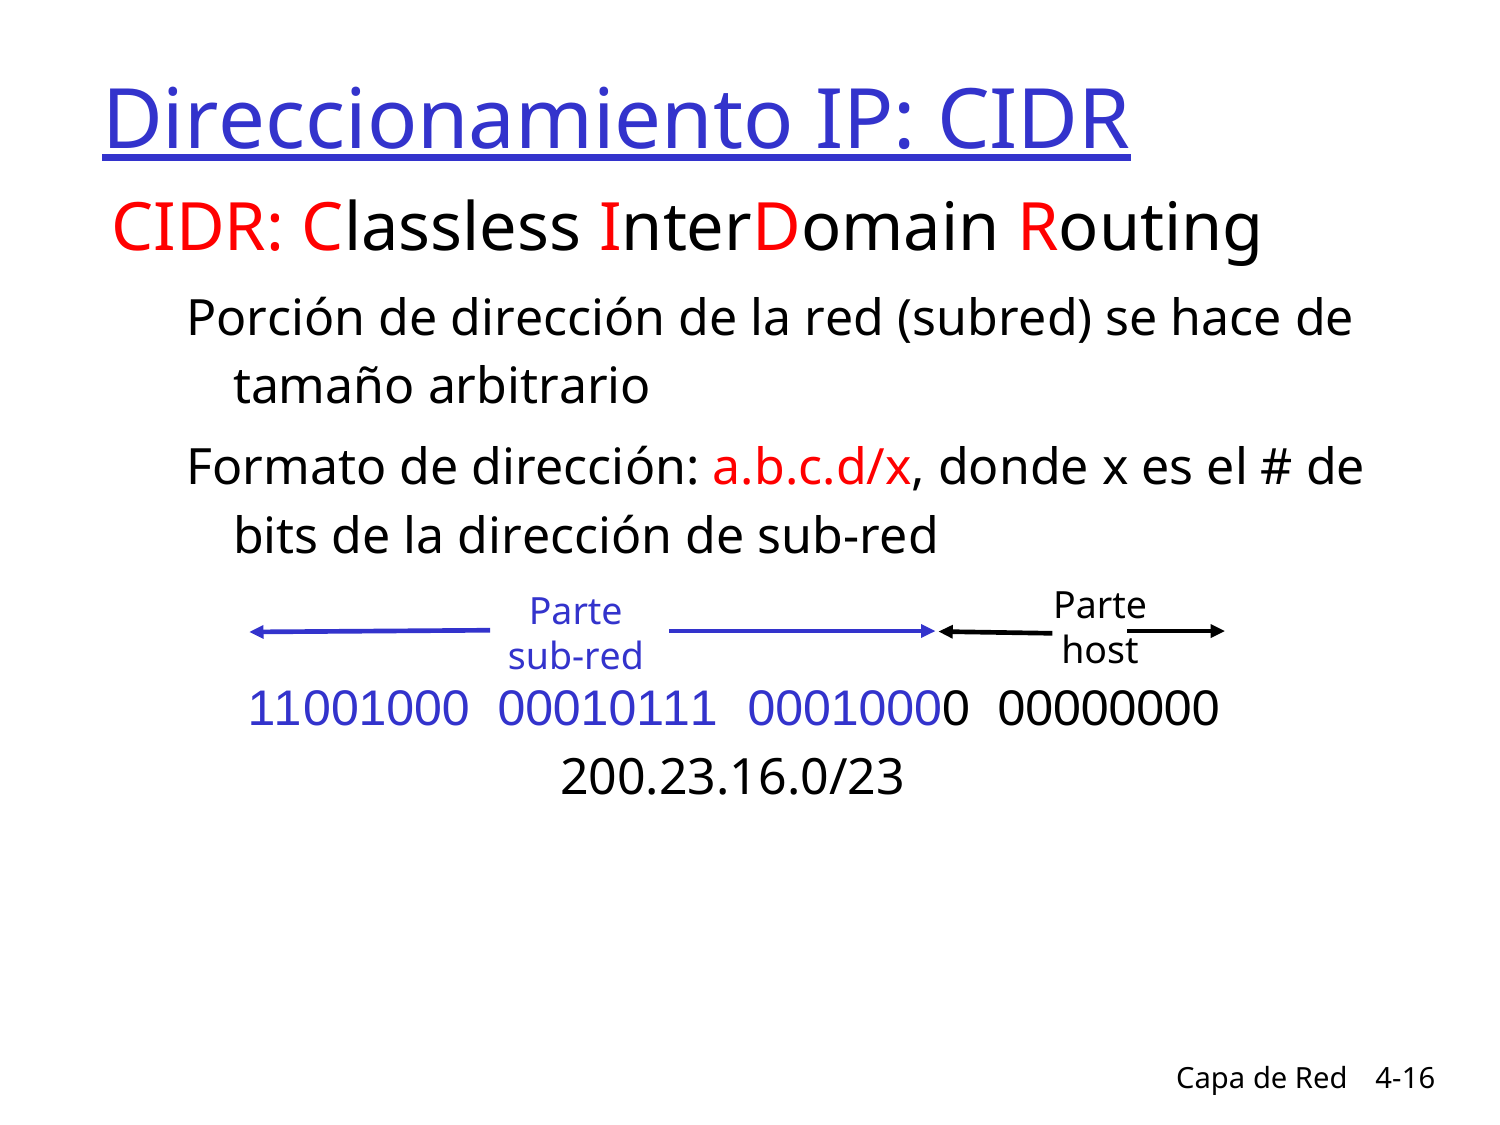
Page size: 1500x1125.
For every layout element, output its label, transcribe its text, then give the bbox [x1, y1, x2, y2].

text_box 200.23.16.0/23 [545, 736, 920, 813]
text_box Parte sub-red [492, 579, 659, 685]
title Direccionamiento IP: CIDR [87, 37, 1363, 195]
list CIDR: Classless InterDomain Routing Porción de dirección de la red (subred) se hace de tamaño arbitrario Formato de dirección: a.b.c.d/x, donde x es el # de bits de la dirección de sub-red [96, 171, 1427, 583]
text_box Parte host [1038, 573, 1162, 679]
text_box 11001000 00010111 00010000 00000000 [232, 667, 1235, 744]
